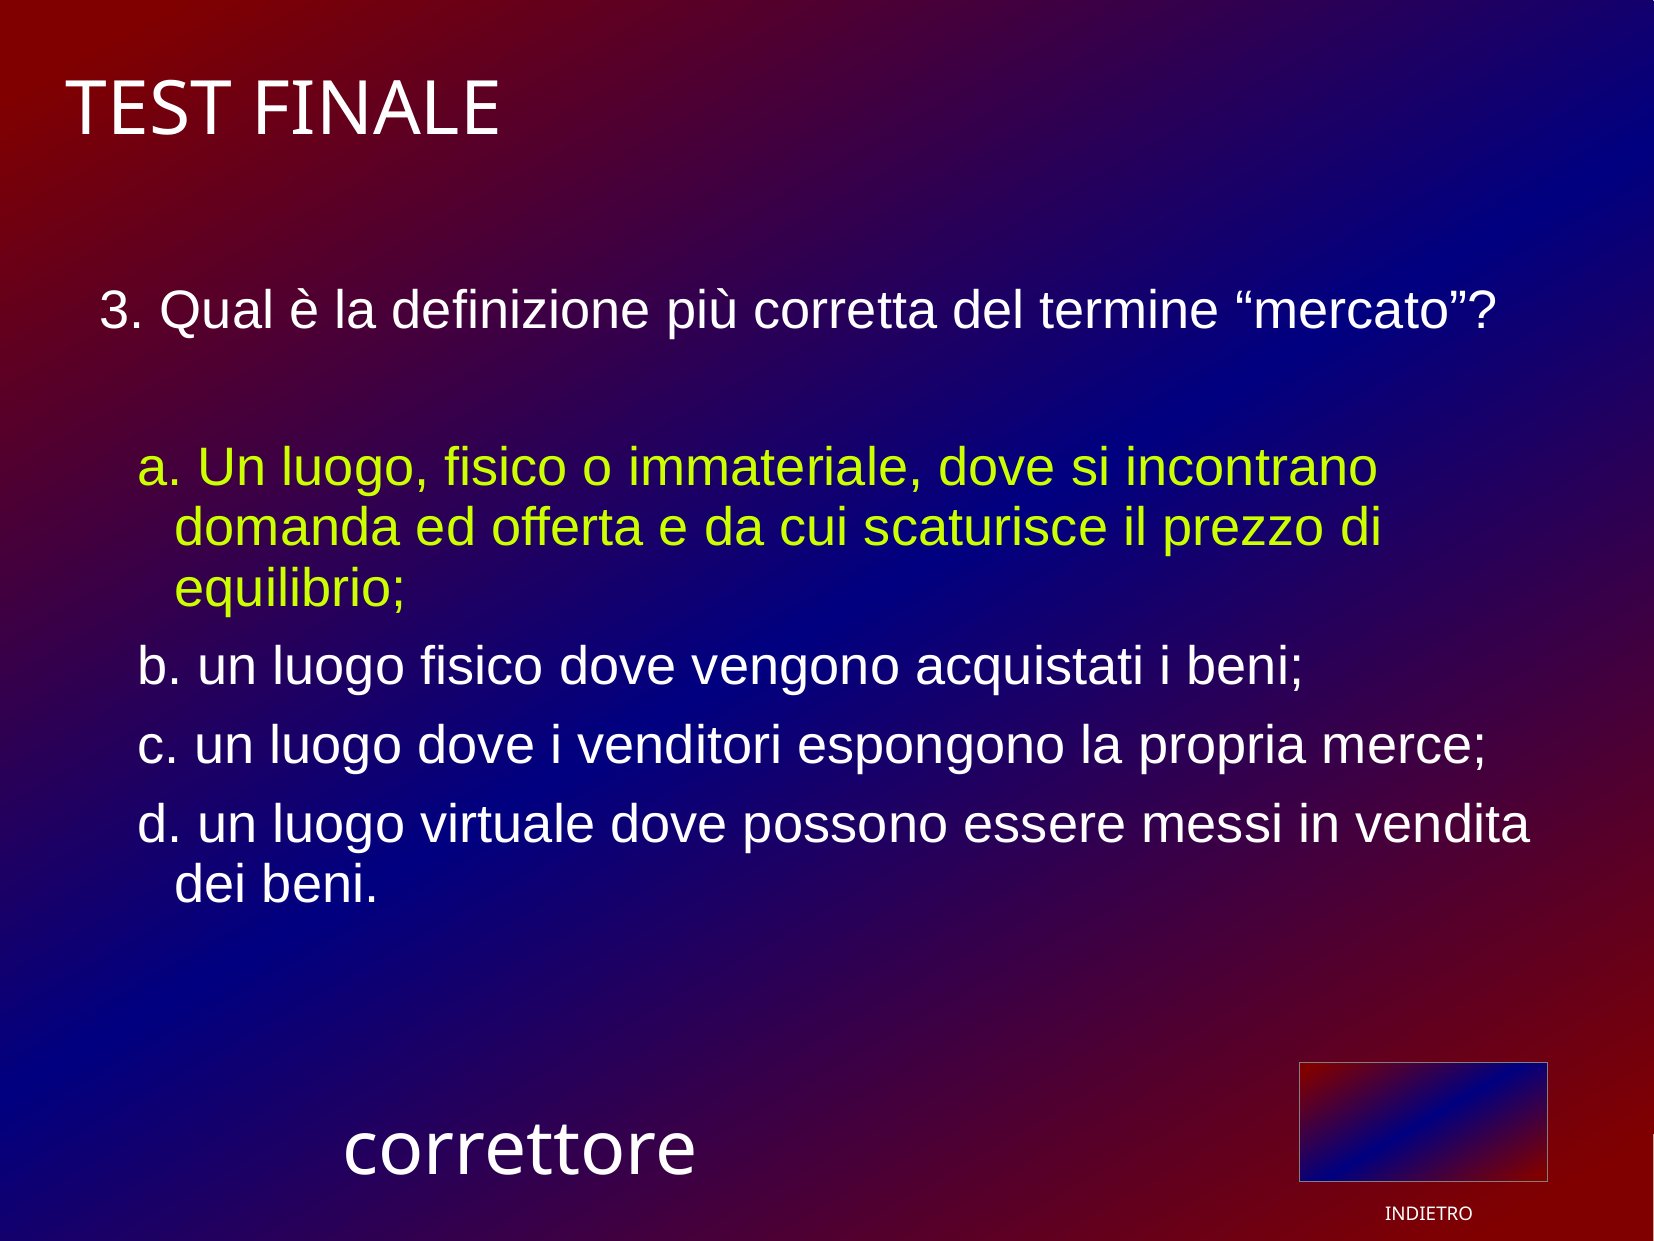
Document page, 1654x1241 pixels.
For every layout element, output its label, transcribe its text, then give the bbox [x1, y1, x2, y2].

text_box [1299, 1062, 1548, 1182]
text_box 3. Qual è la definizione più corretta del termine “mercato”? a. Un luogo, fisico o immateriale, dove si incontrano domanda ed offerta e da cui scaturisce il prezzo di equilibrio; b. un luogo fisico dove vengono acquistati i beni; c. un luogo dove i venditori espongono la propria merce; d. un luogo virtuale dove possono essere messi in vendita dei beni. [47, 271, 1607, 922]
text_box TEST FINALE [24, 47, 544, 184]
text_box INDIETRO [1370, 1192, 1489, 1233]
text_box correttore [35, 1086, 986, 1223]
